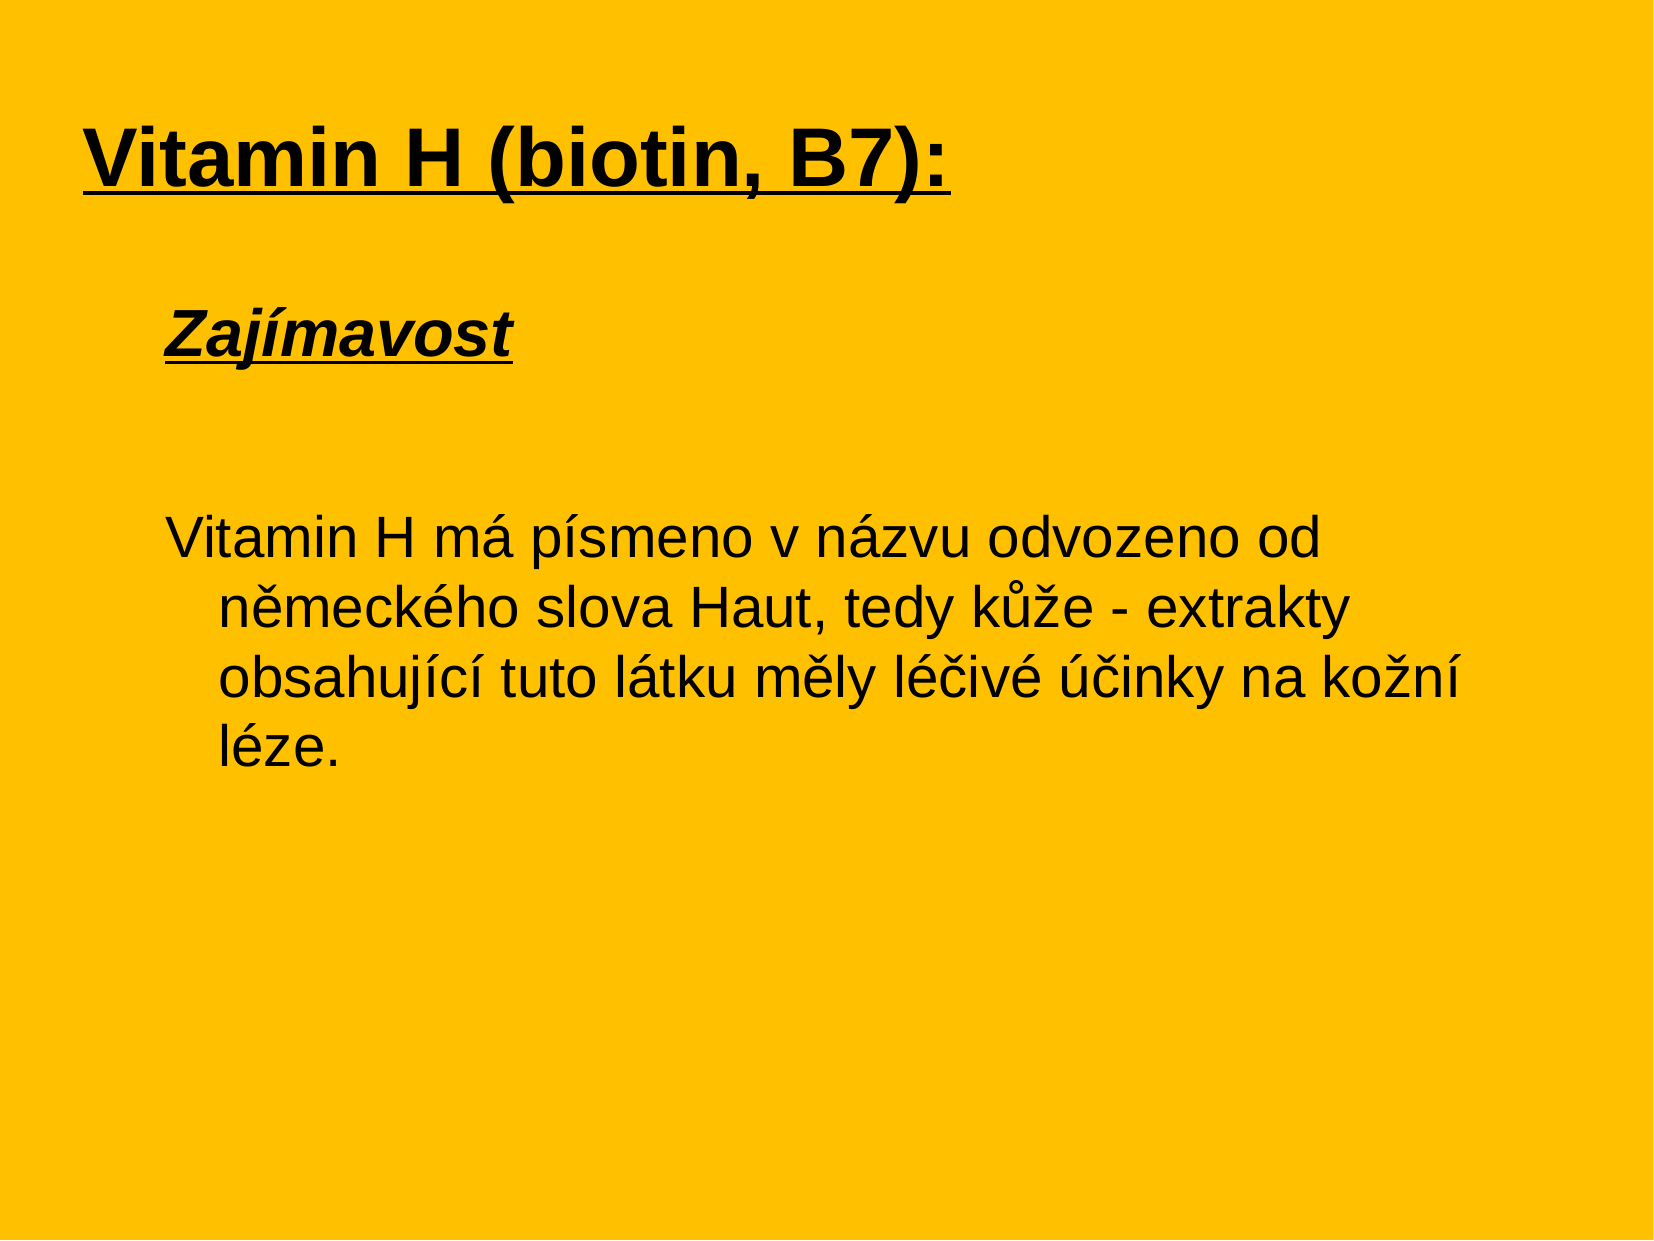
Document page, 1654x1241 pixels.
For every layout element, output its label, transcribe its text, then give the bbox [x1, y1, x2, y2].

list Zajímavost Vitamin H má písmeno v názvu odvozeno od německého slova Haut, tedy kůže - extrakty obsahující tuto látku měly léčivé účinky na kožní léze. [76, 290, 1565, 798]
title Vitamin H (biotin, B7): [82, 49, 1571, 257]
